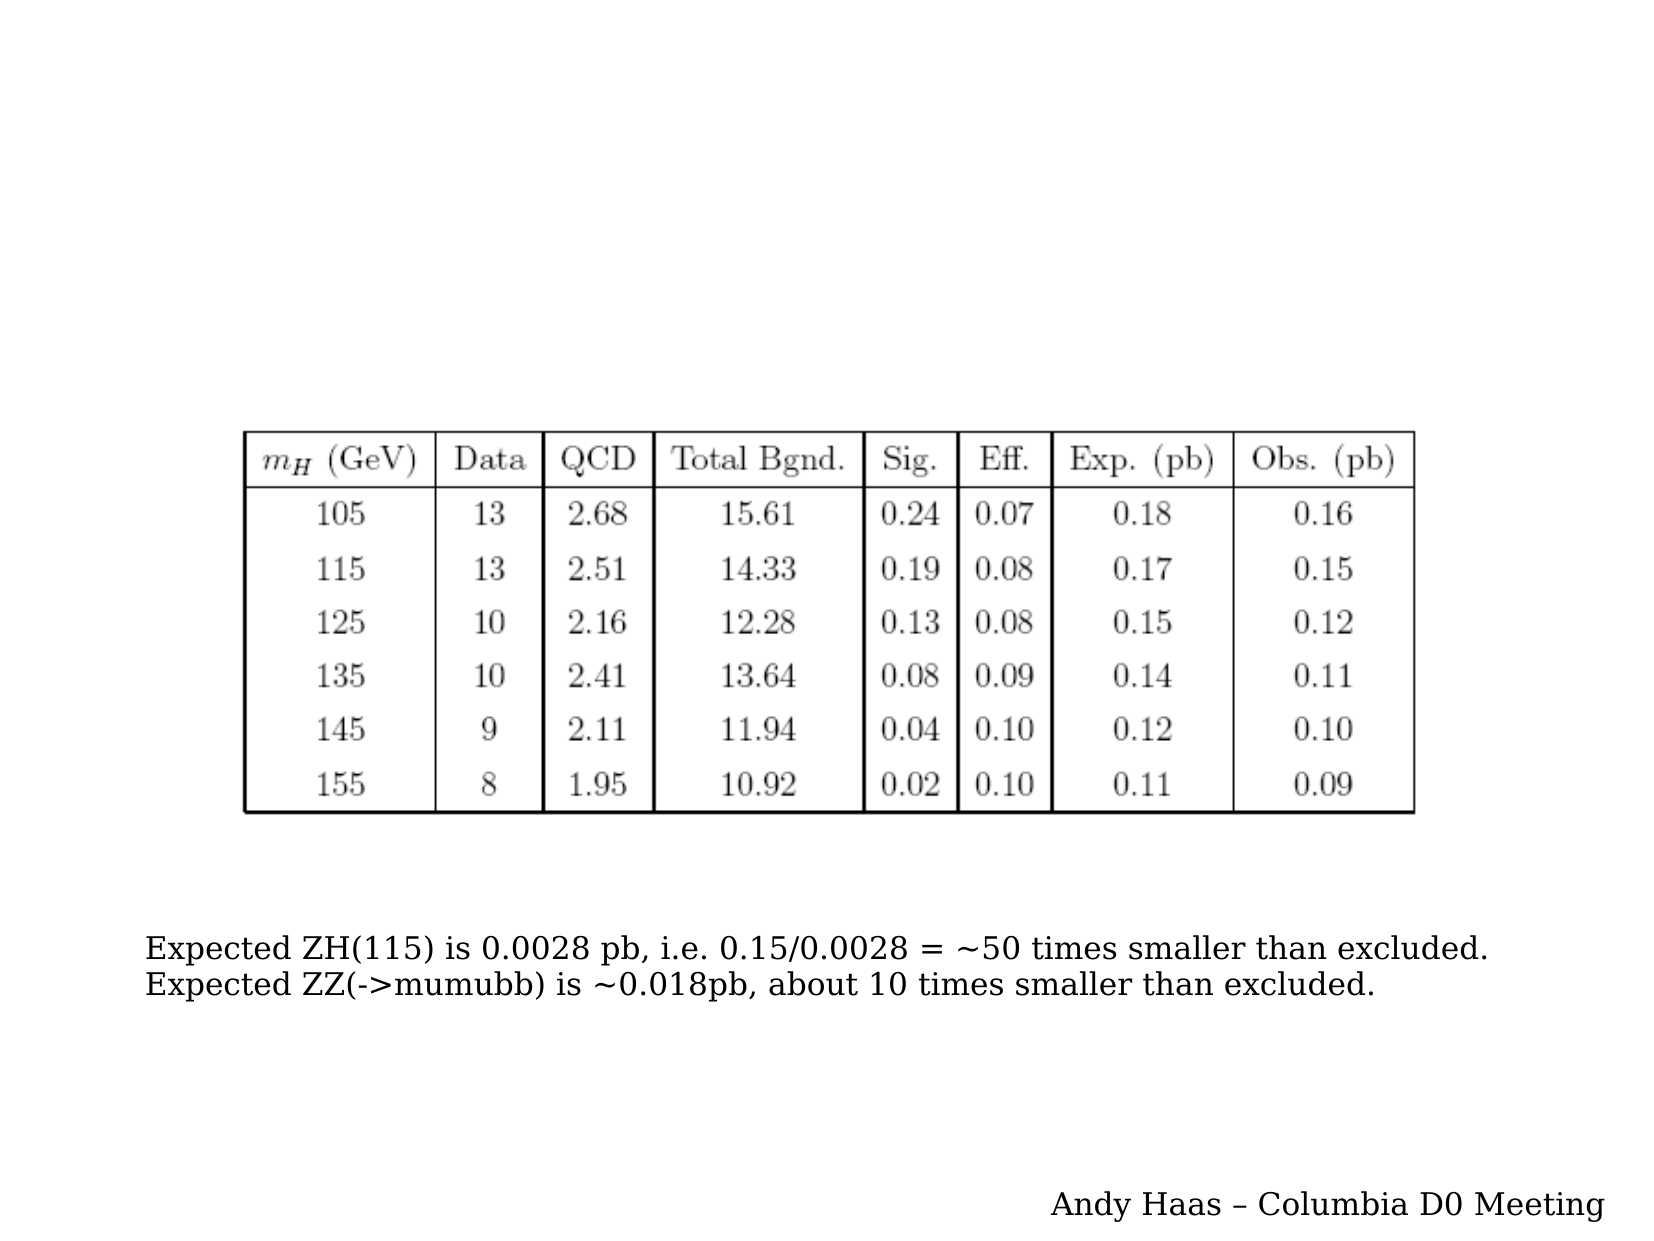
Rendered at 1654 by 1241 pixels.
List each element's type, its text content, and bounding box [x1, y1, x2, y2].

picture [225, 413, 1434, 833]
text_box Expected ZH(115) is 0.0028 pb, i.e. 0.15/0.0028 = ~50 times smaller than excluded. Expected ZZ(->mumubb) is ~0.018pb, about 10 times smaller than excluded. [144, 930, 1493, 1004]
